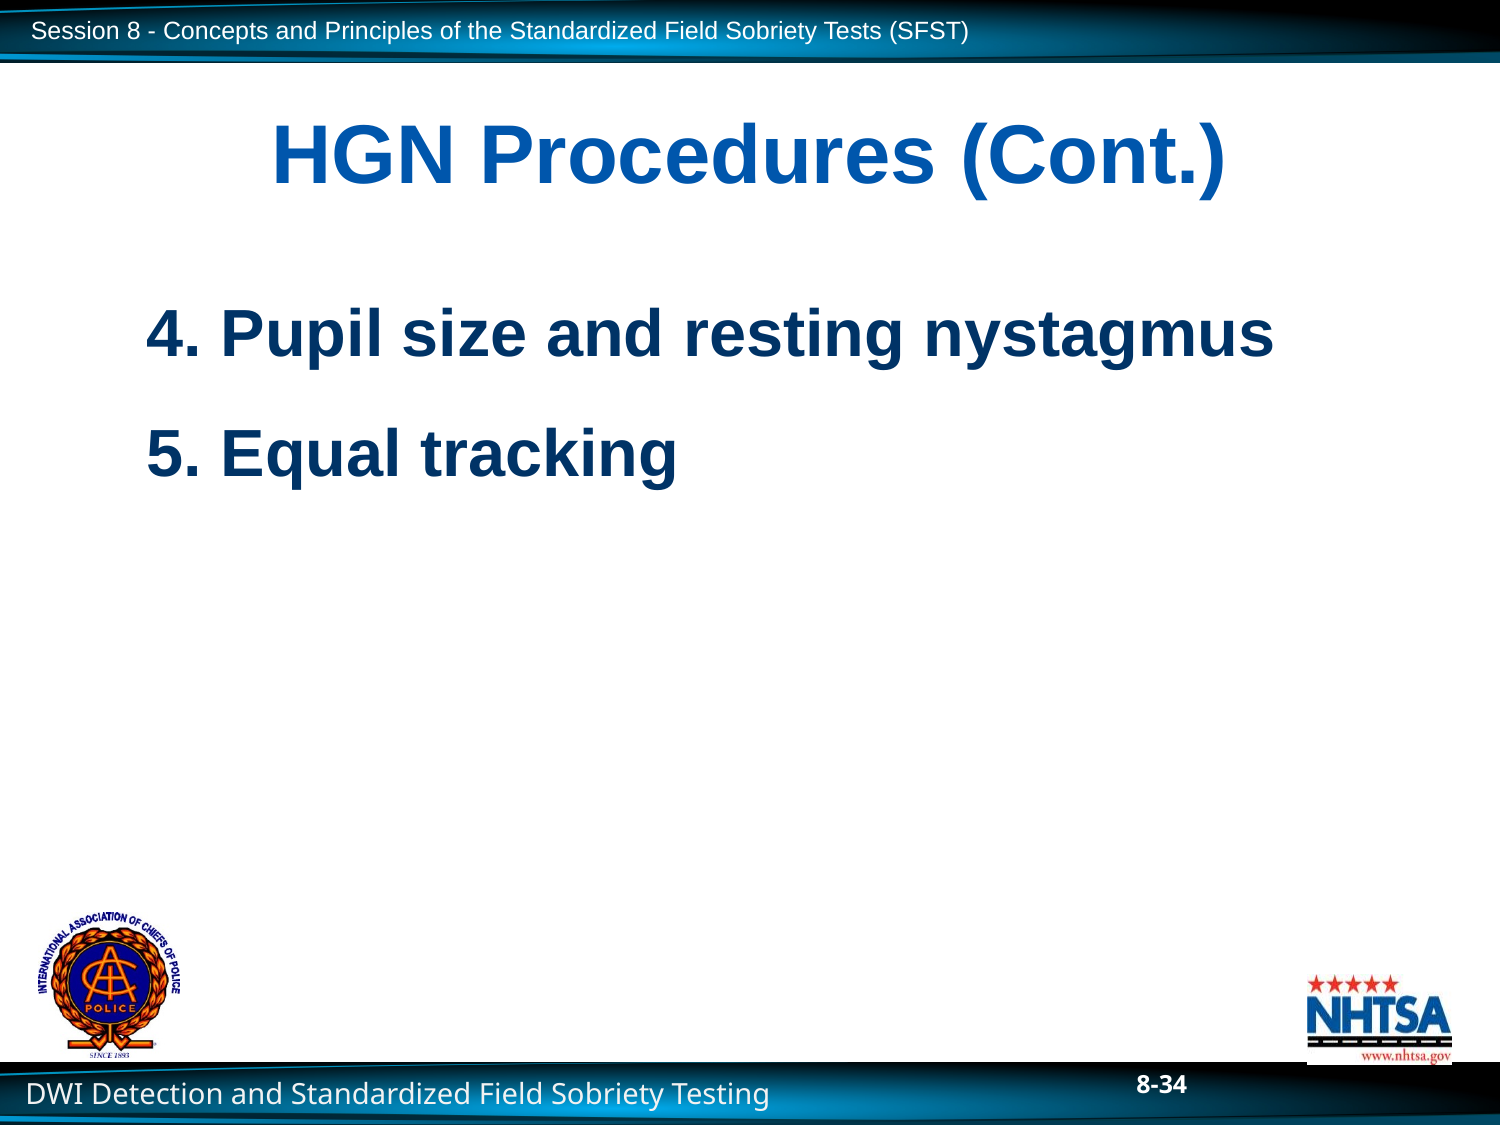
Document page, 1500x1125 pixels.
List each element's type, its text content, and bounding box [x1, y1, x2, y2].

slide_number 8-34 [1121, 1055, 1472, 1116]
title HGN Procedures (Cont.) [50, 87, 1451, 213]
list 4. Pupil size and resting nystagmus 5. Equal tracking [62, 249, 1458, 1000]
